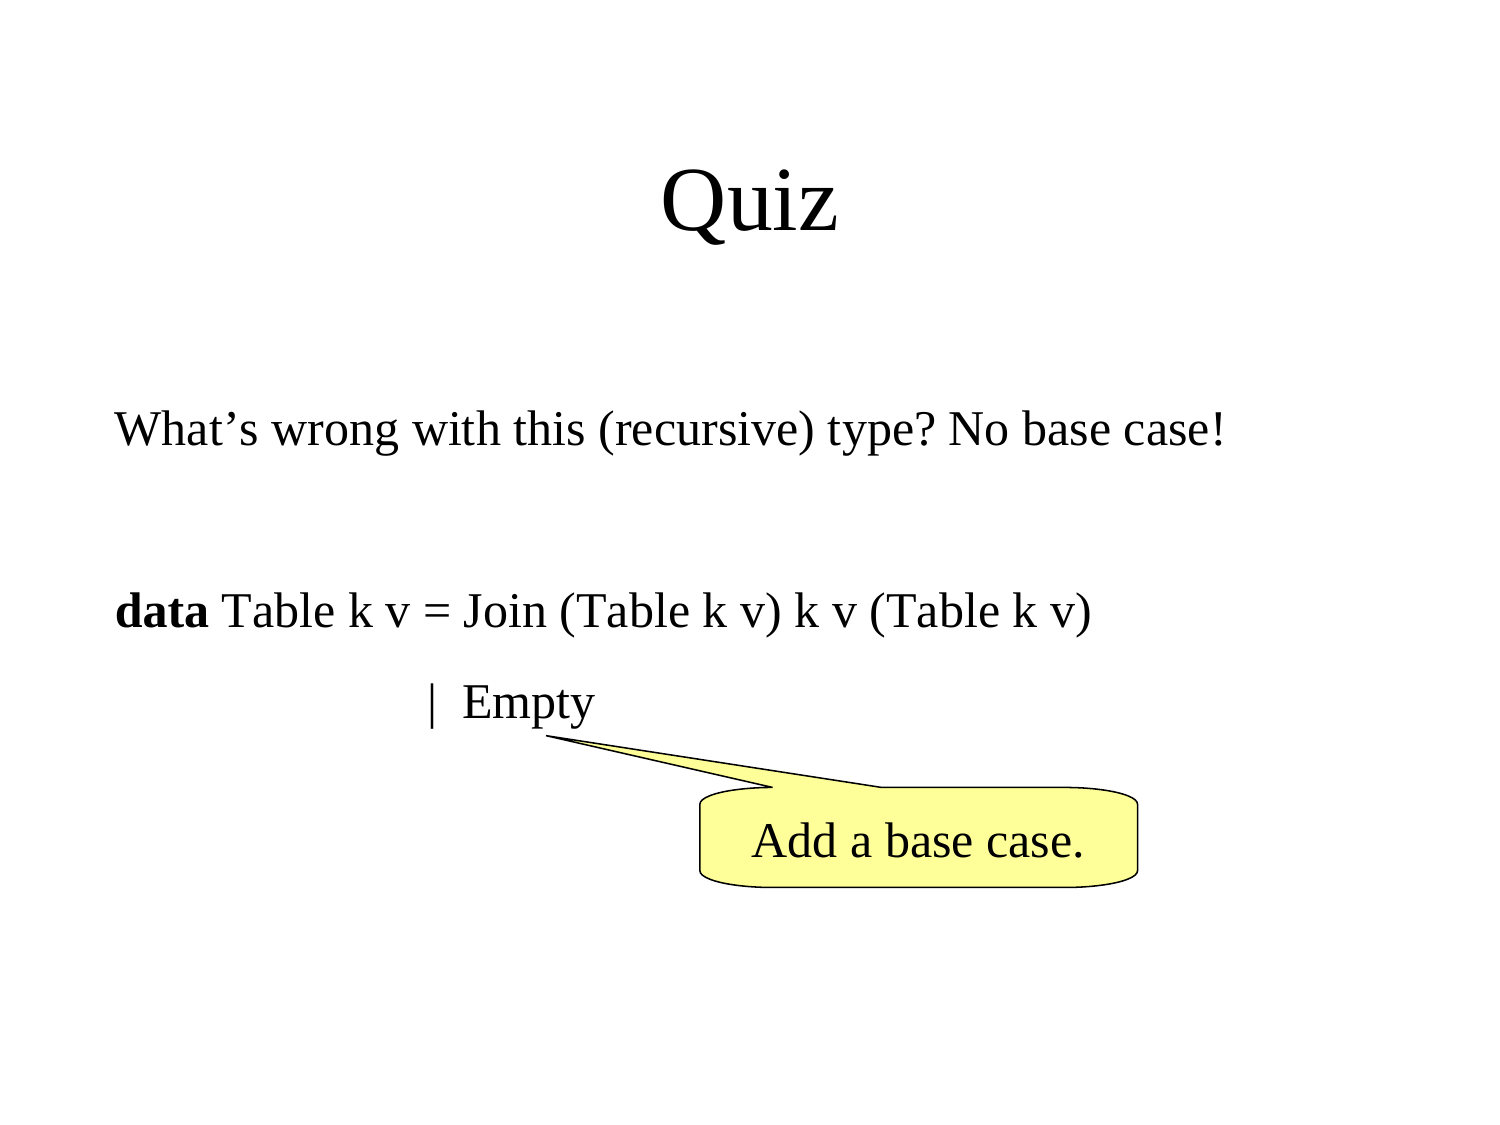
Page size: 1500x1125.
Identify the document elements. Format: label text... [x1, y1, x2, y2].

text_box Add a base case. [546, 735, 1138, 888]
text_box What’s wrong with this (recursive) type? No base case! data Table k v = Join (Table k v) k v (Table k v) | Empty [99, 387, 1401, 737]
title Quiz [112, 99, 1388, 288]
